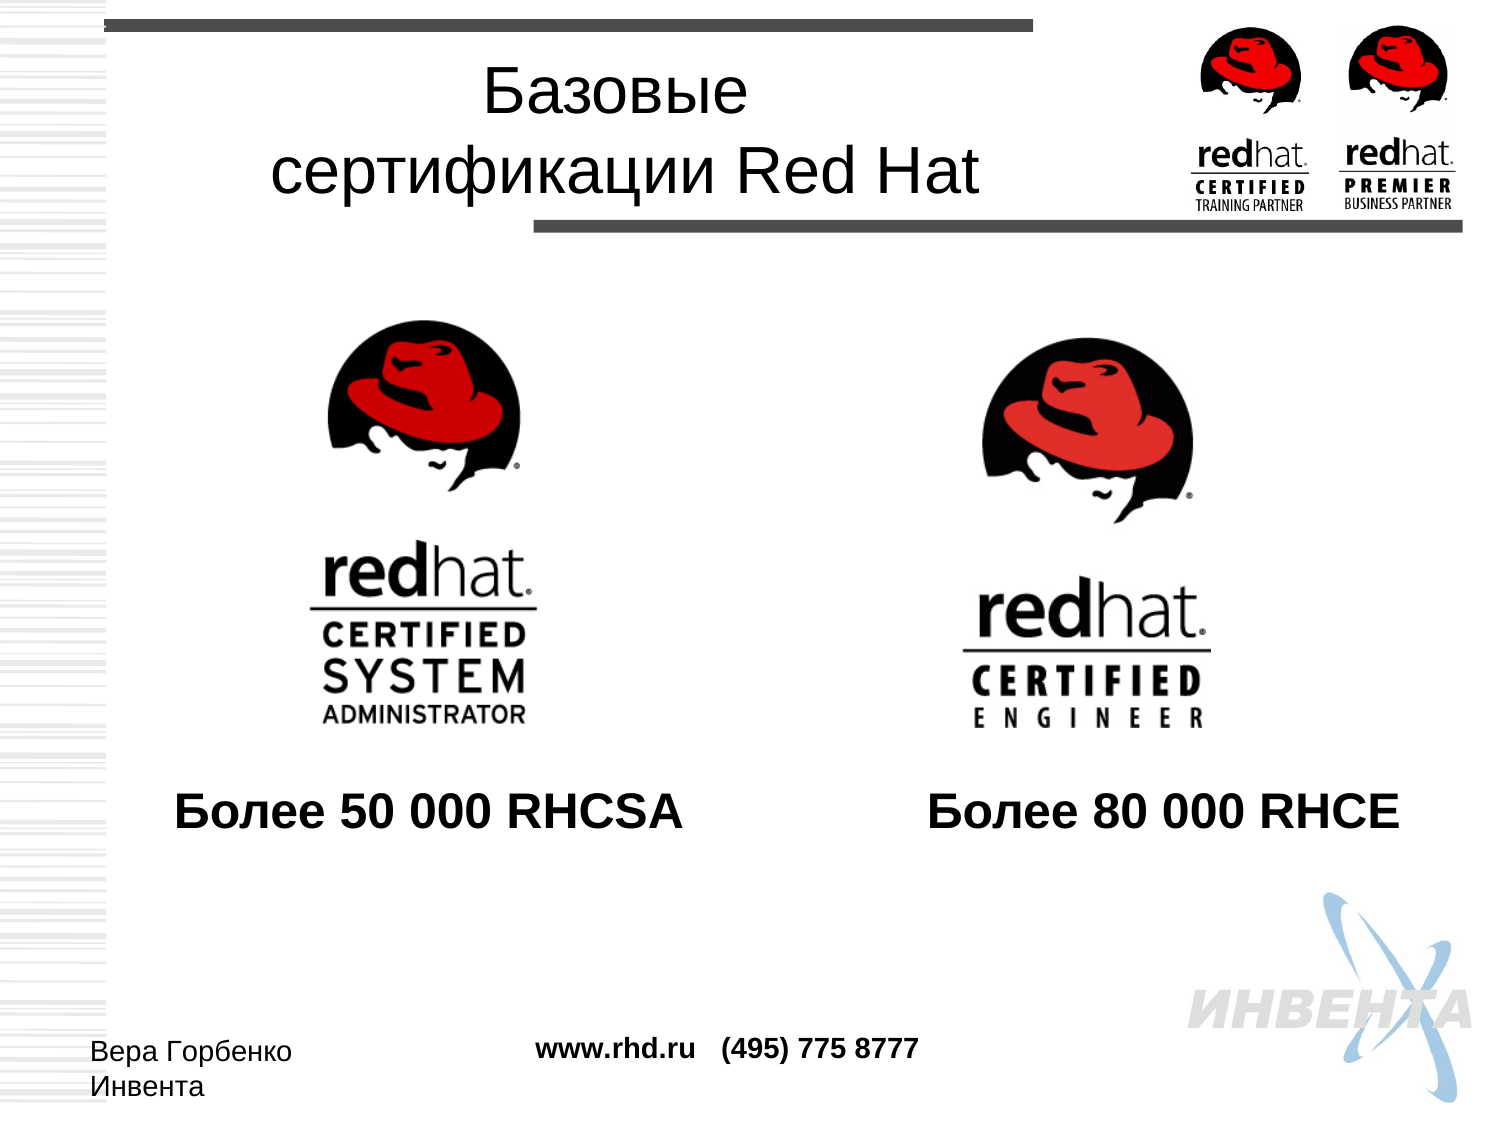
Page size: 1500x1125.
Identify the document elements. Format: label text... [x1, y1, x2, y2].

picture [1187, 892, 1472, 1103]
list Более 80 000 RHCE [761, 251, 1425, 847]
text_box [962, 337, 1211, 728]
picture [1339, 25, 1456, 209]
text_box www.rhd.ru (495) 775 8777 [512, 1024, 988, 1103]
text_box [301, 303, 547, 740]
list Более 50 000 RHCSA [74, 0, 738, 847]
text_box Вера Горбенко Инвента [74, 1024, 426, 1125]
title Базовые сертификации Red Hat [738, 39, 1176, 215]
picture [1191, 27, 1309, 211]
